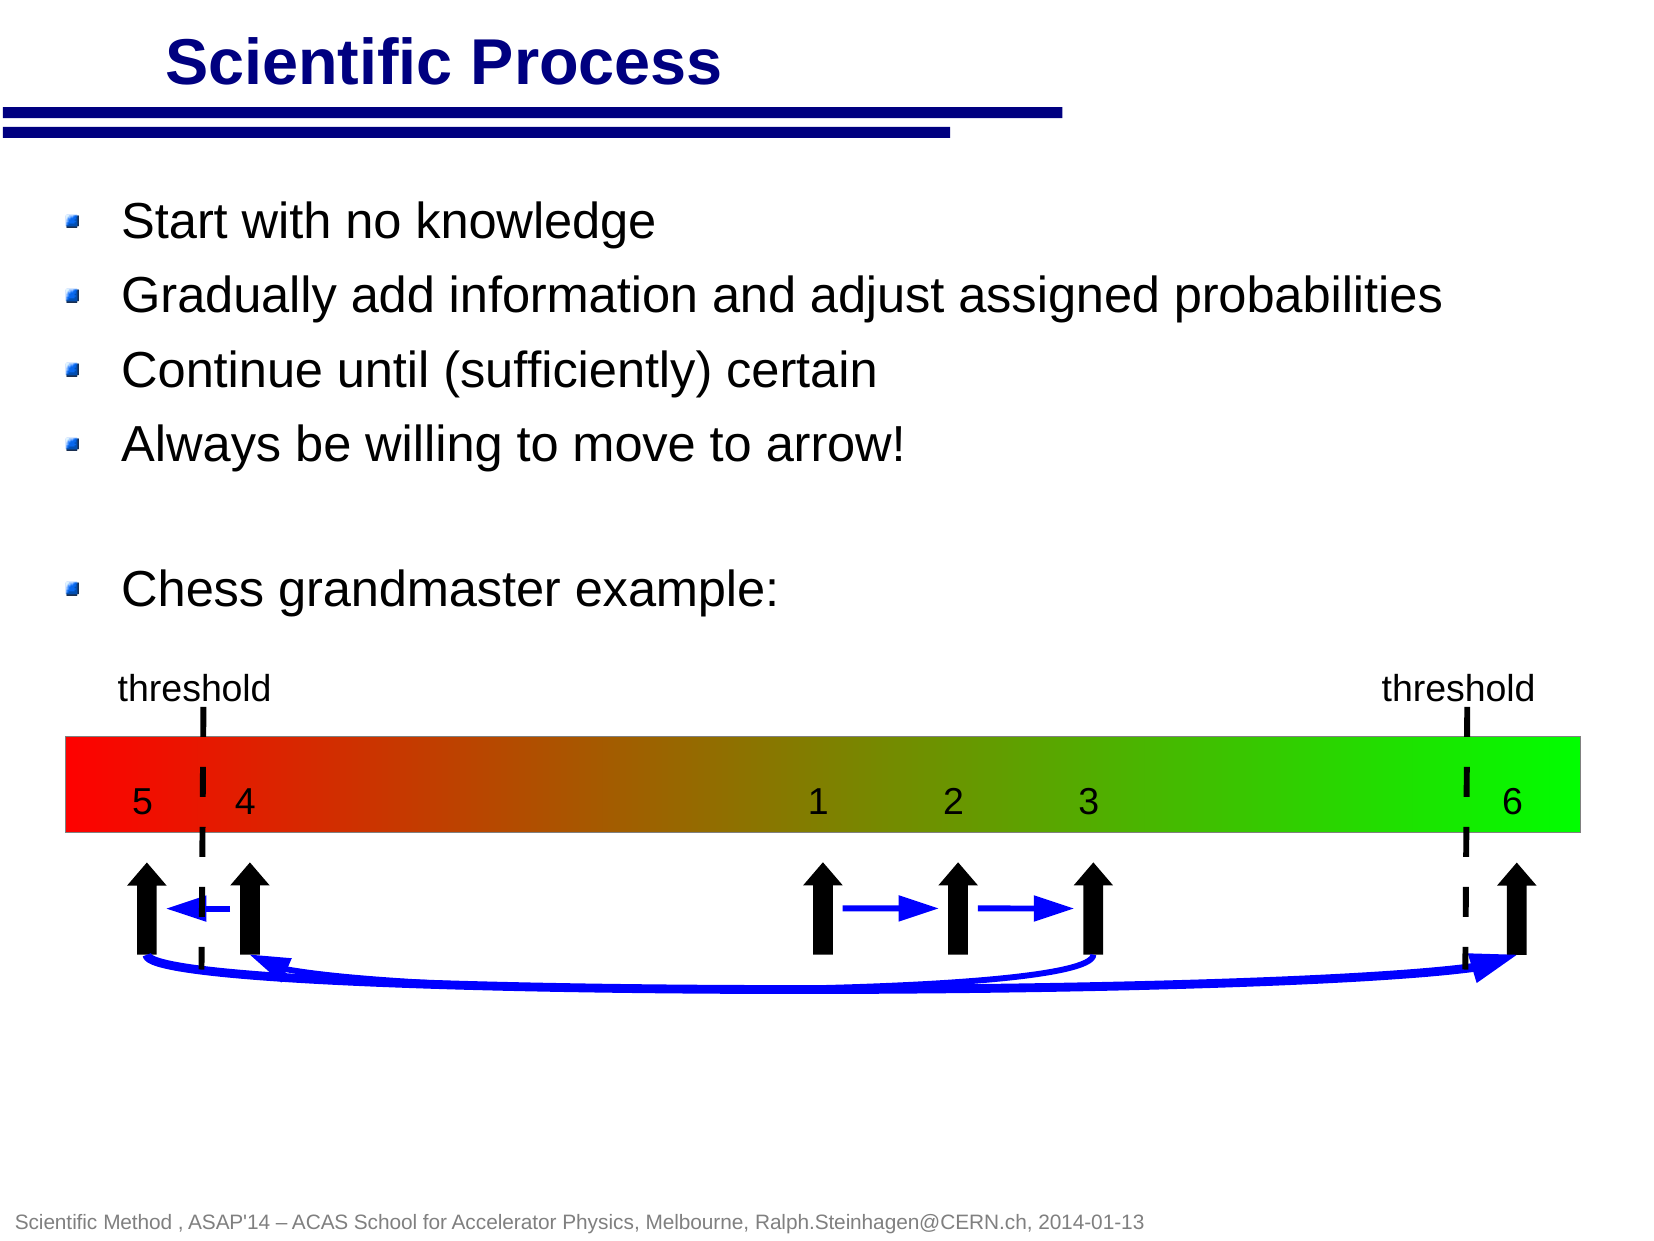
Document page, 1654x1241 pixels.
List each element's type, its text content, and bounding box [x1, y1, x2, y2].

text_box 2 [925, 769, 987, 833]
text_box 3 [1060, 769, 1123, 833]
text_box [127, 862, 167, 955]
text_box 1 [790, 769, 852, 833]
text_box [1497, 862, 1537, 955]
text_box 4 [217, 769, 279, 833]
text_box [938, 862, 978, 955]
text_box threshold [1363, 656, 1571, 720]
text_box 6 [1484, 769, 1546, 833]
text_box [803, 862, 843, 955]
text_box [65, 736, 1581, 833]
text_box [230, 862, 270, 955]
text_box [1073, 862, 1114, 955]
title Scientific Process [165, 0, 1323, 124]
text_box 5 [114, 769, 176, 833]
list Start with no knowledge Gradually add information and adjust assigned probabilities Continue until (sufficiently) certain Always be willing to move to arrow! Chess grandmaster example: [65, 192, 1628, 1205]
text_box threshold [100, 656, 307, 720]
